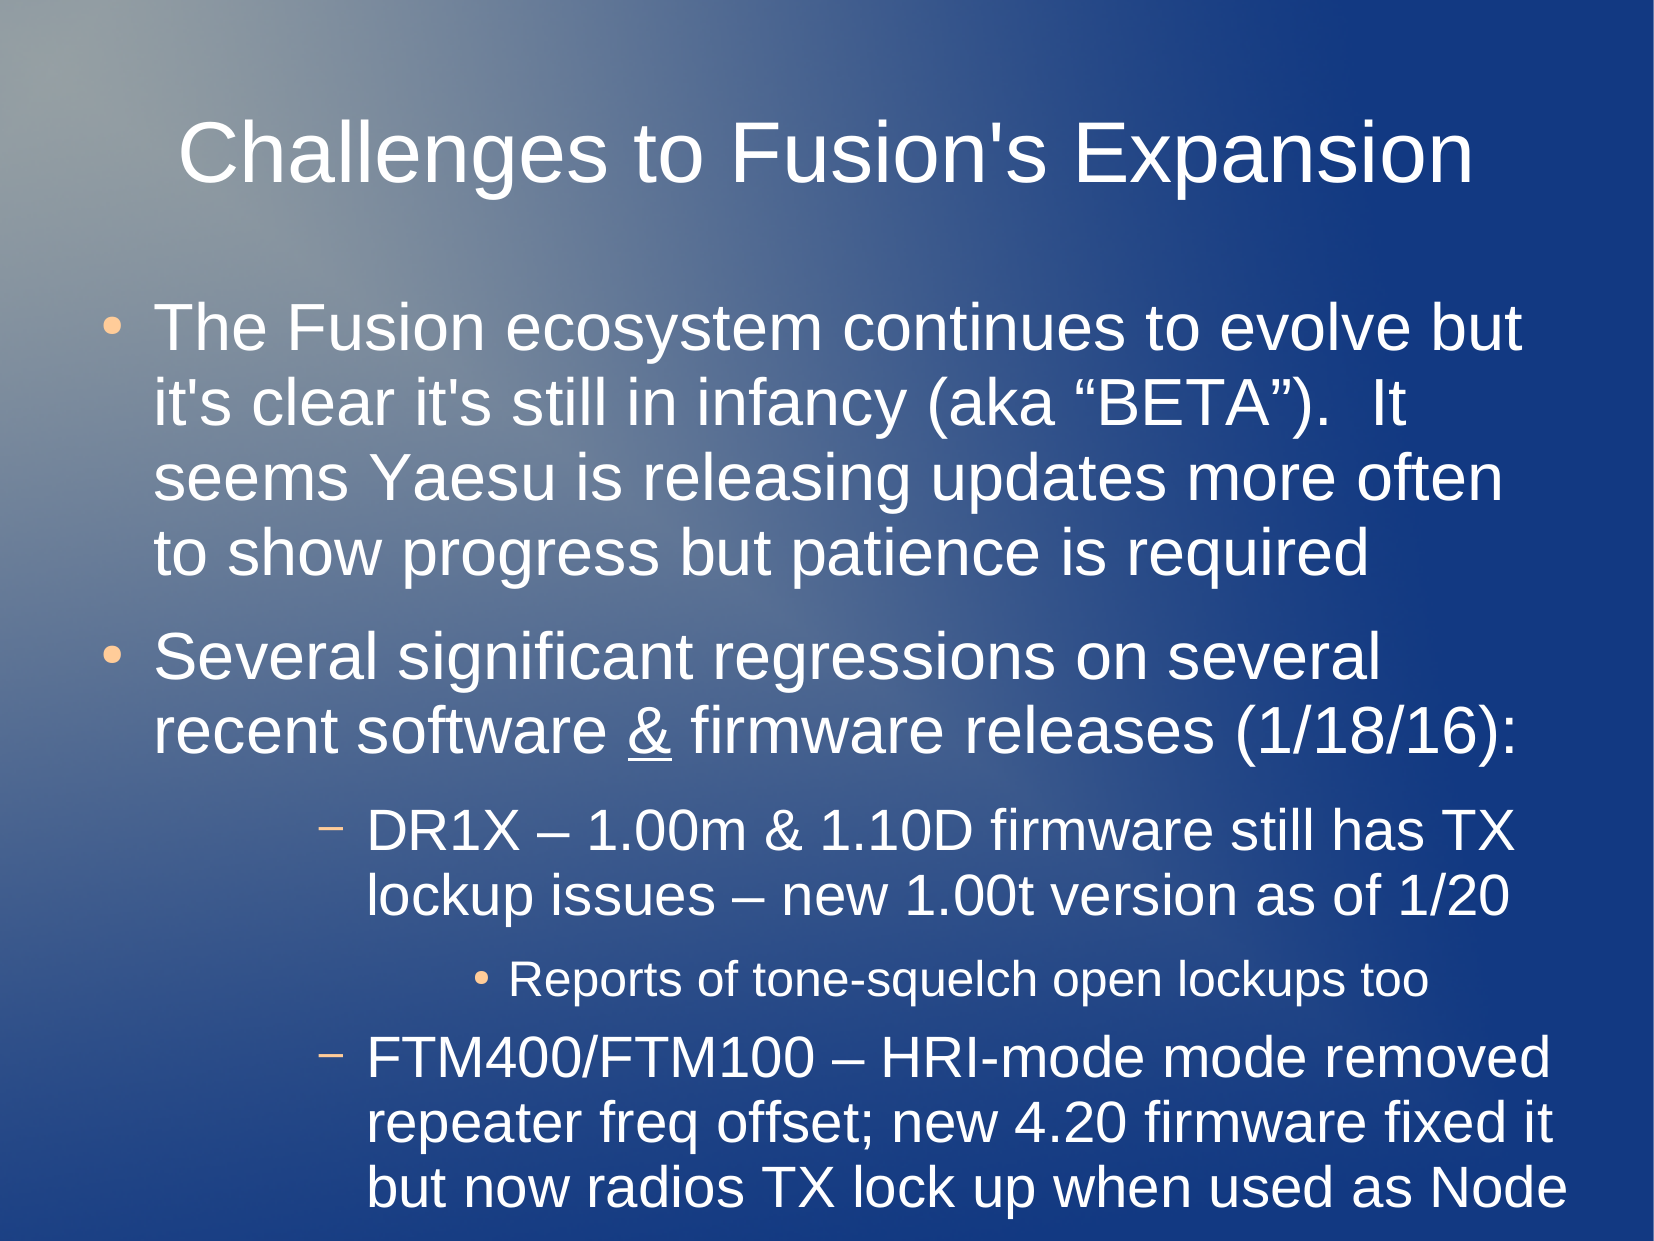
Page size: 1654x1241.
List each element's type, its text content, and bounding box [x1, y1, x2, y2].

title Challenges to Fusion's Expansion [82, 56, 1571, 250]
list The Fusion ecosystem continues to evolve but it's clear it's still in infancy (aka “BETA”). It seems Yaesu is releasing updates more often to show progress but patience is required Several significant regressions on several recent software & firmware releases (1/18/16): DR1X – 1.00m & 1.10D firmware still has TX lockup issues – new 1.00t version as of 1/20 Reports of tone-squelch open lockups too FTM400/FTM100 – HRI-mode mode removed repeater freq offset; new 4.20 firmware fixed it but now radios TX lock up when used as Node [82, 290, 1571, 1221]
picture [0, 0, 1654, 1241]
